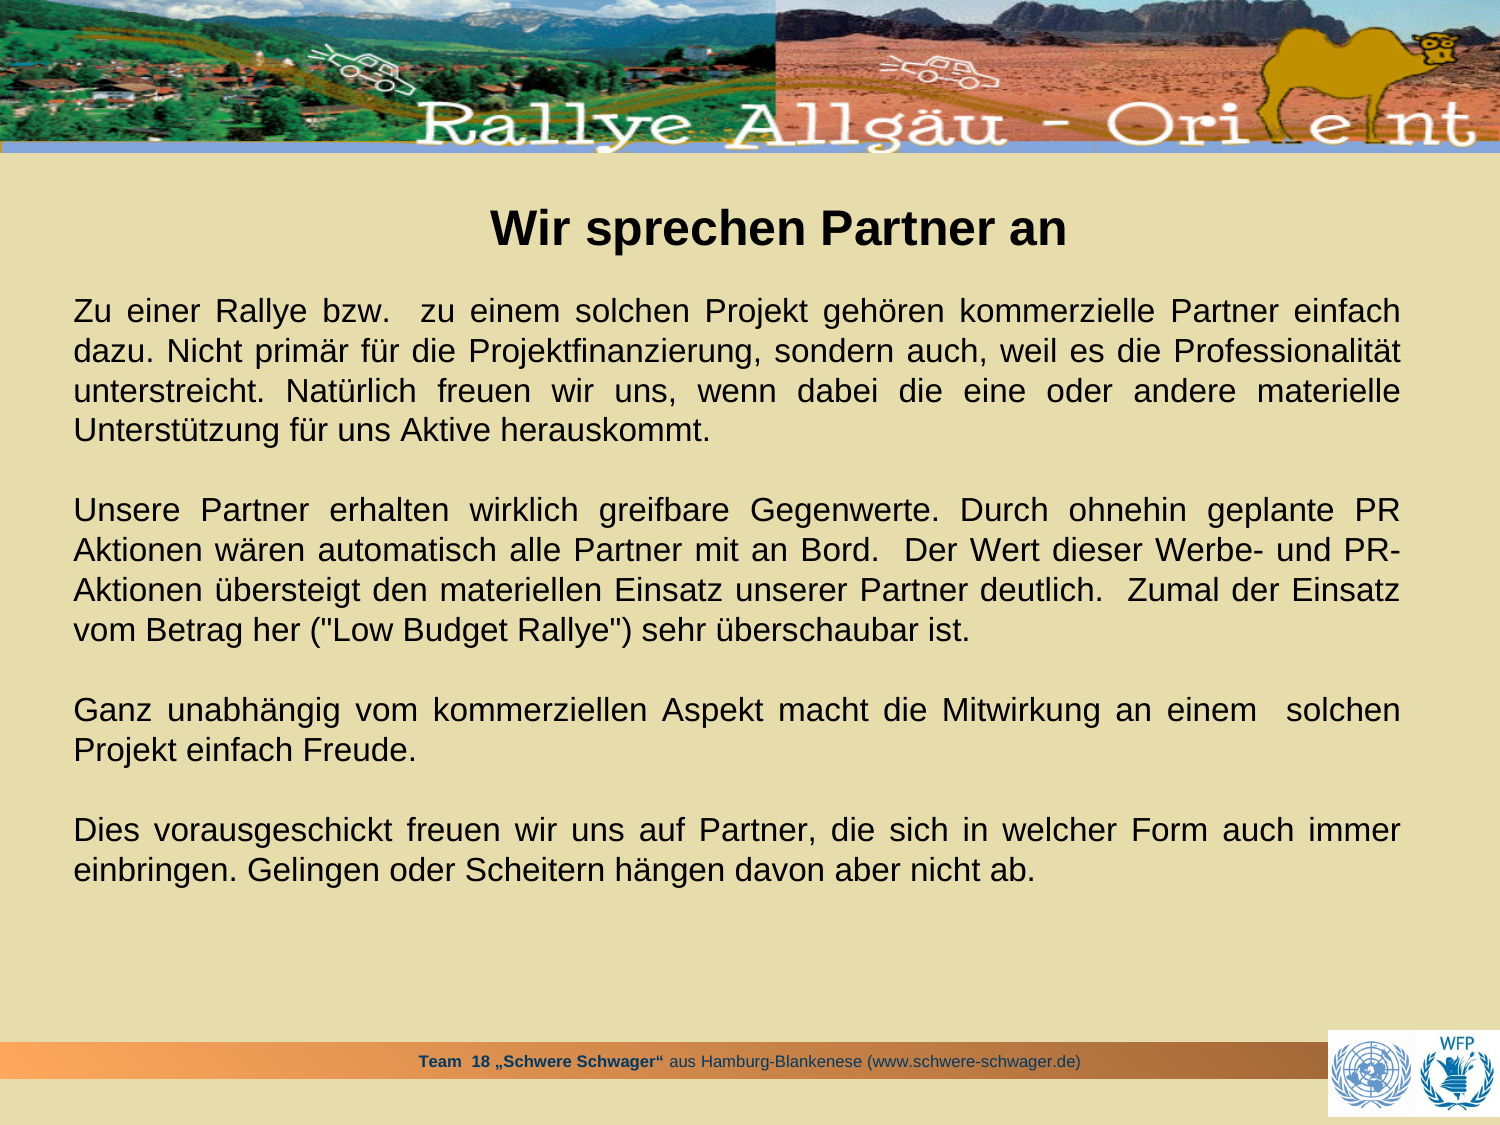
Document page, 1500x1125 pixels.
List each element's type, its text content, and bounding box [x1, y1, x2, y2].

text_box Zu einer Rallye bzw. zu einem solchen Projekt gehören kommerzielle Partner einfach dazu. Nicht primär für die Projektfinanzierung, sondern auch, weil es die Professionalität unterstreicht. Natürlich freuen wir uns, wenn dabei die eine oder andere materielle Unterstützung für uns Aktive herauskommt. Unsere Partner erhalten wirklich greifbare Gegenwerte. Durch ohnehin geplante PR Aktionen wären automatisch alle Partner mit an Bord. Der Wert dieser Werbe- und PR-Aktionen übersteigt den materiellen Einsatz unserer Partner deutlich. Zumal der Einsatz vom Betrag her ("Low Budget Rallye") sehr überschaubar ist. Ganz unabhängig vom kommerziellen Aspekt macht die Mitwirkung an einem solchen Projekt einfach Freude. Dies vorausgeschickt freuen wir uns auf Partner, die sich in welcher Form auch immer einbringen. Gelingen oder Scheitern hängen davon aber nicht ab. [58, 281, 1418, 896]
text_box Wir sprechen Partner an [187, 187, 1372, 263]
picture [1328, 1030, 1500, 1117]
picture [0, 0, 1500, 153]
